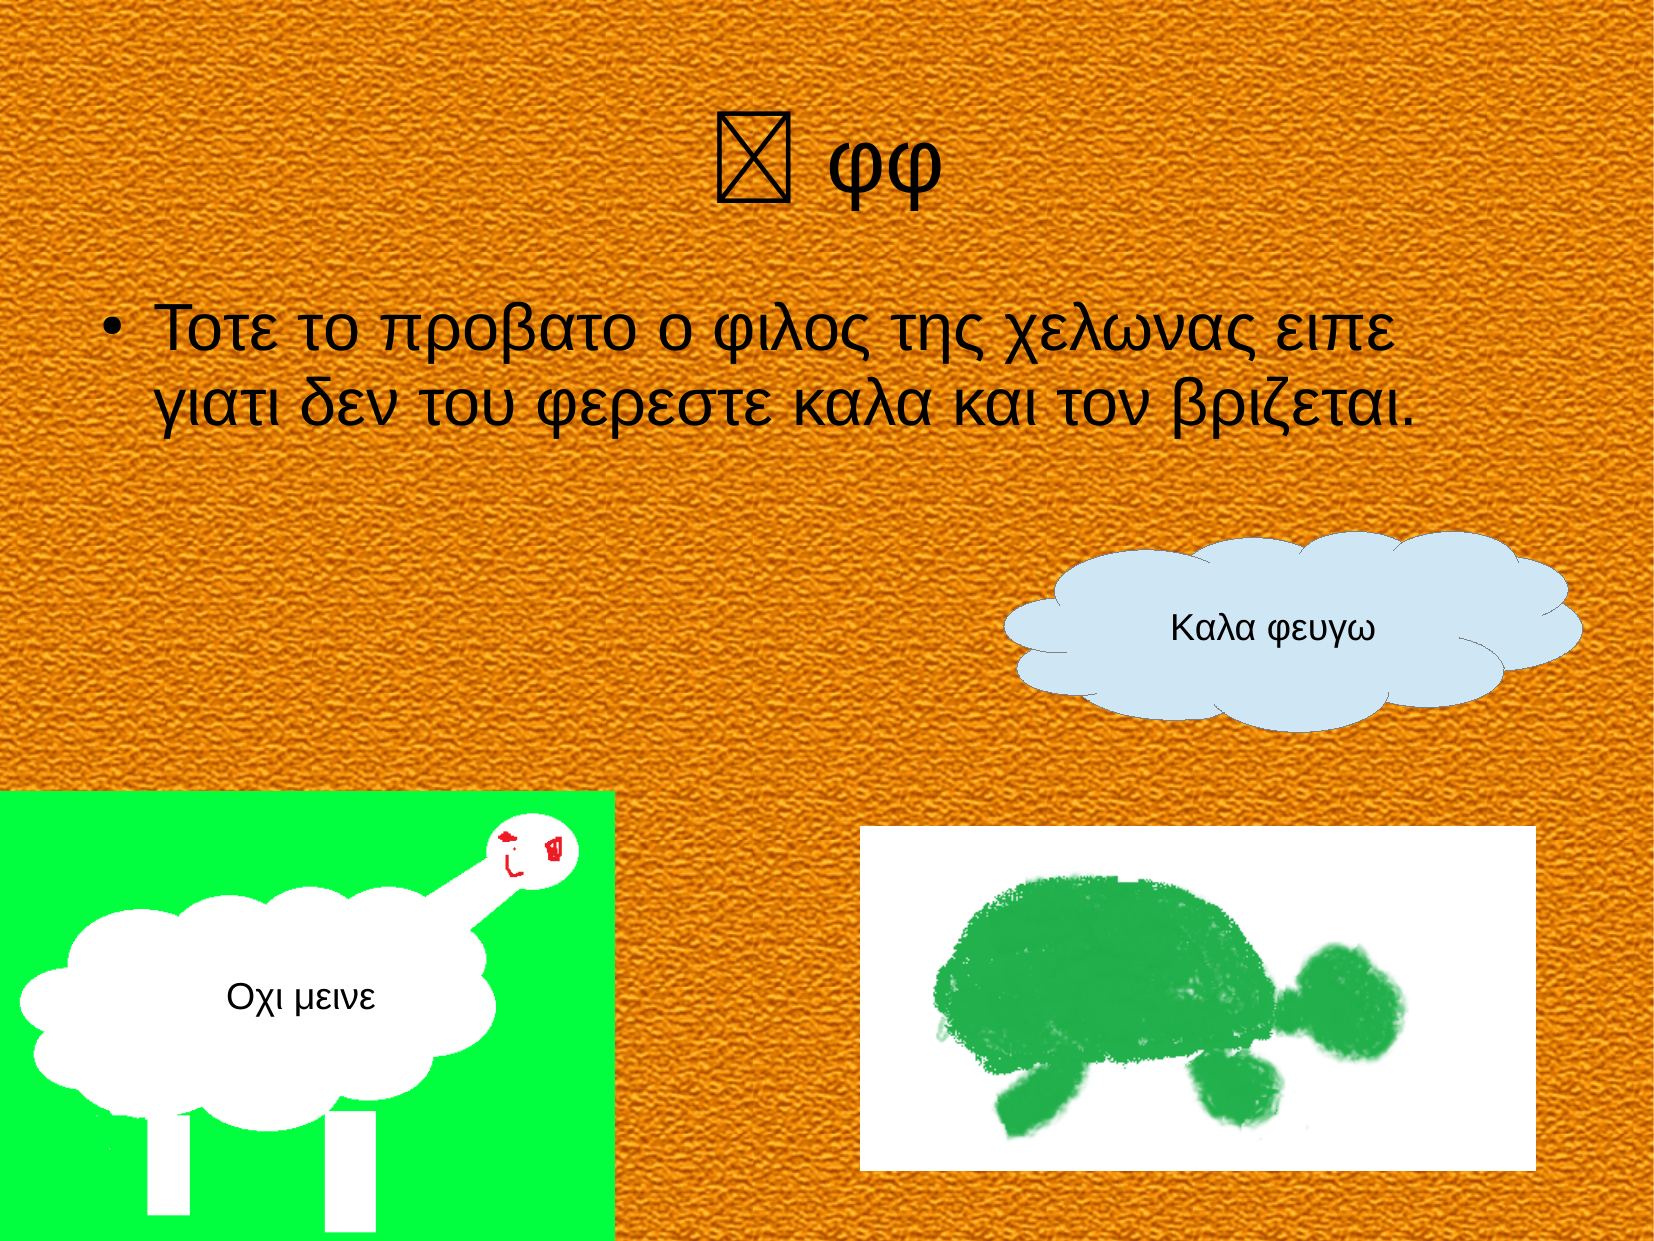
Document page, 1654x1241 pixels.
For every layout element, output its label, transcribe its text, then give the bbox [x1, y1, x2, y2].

title ￁φφ [82, 49, 1571, 257]
text_box Καλα φευγω [1003, 531, 1583, 733]
picture [0, 0, 1654, 1241]
list Τοτε το προβατο ο φιλος της χελωνας ειπε γιατι δεν του φερεστε καλα και τον βριζεται. [82, 290, 1538, 1010]
